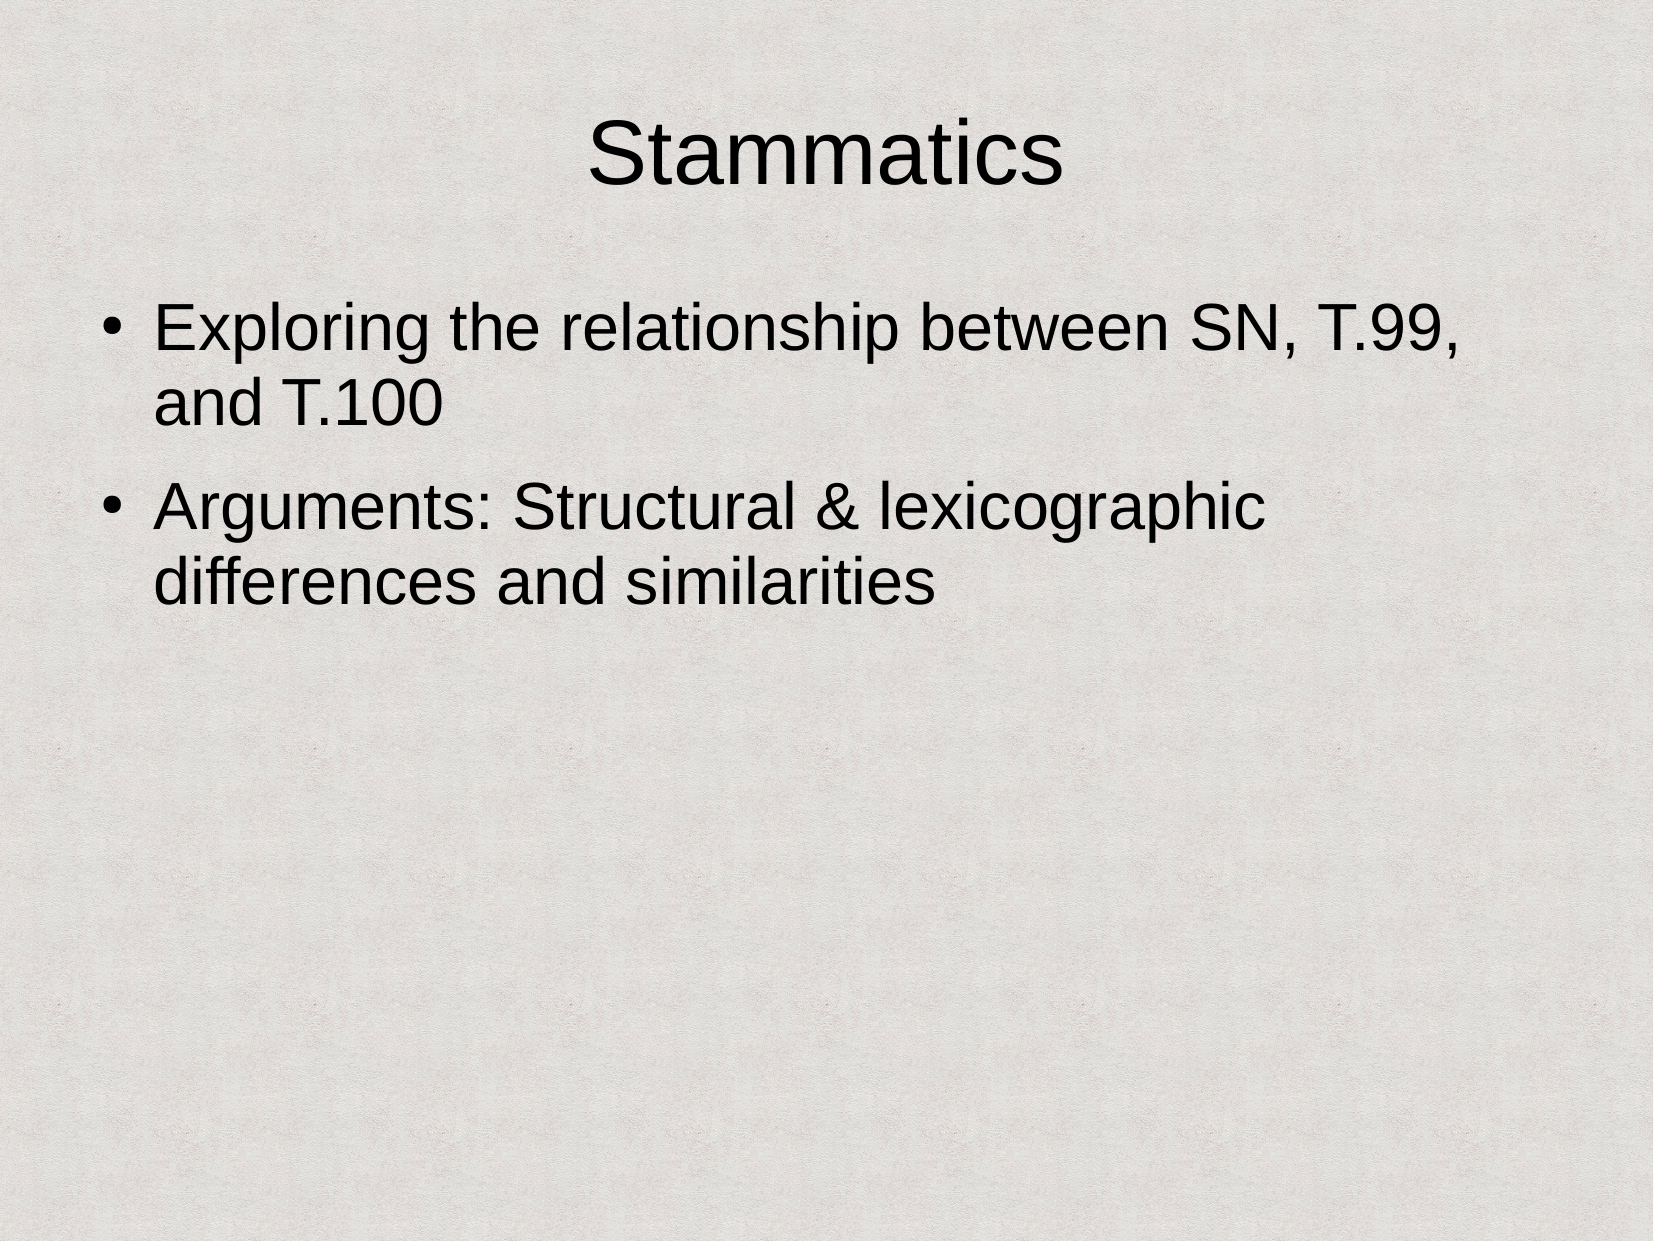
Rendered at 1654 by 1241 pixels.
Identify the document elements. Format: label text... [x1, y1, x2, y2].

list Exploring the relationship between SN, T.99, and T.100 Arguments: Structural & lexicographic differences and similarities [82, 290, 1571, 1010]
title Stammatics [82, 49, 1571, 257]
picture [0, 0, 1654, 1241]
